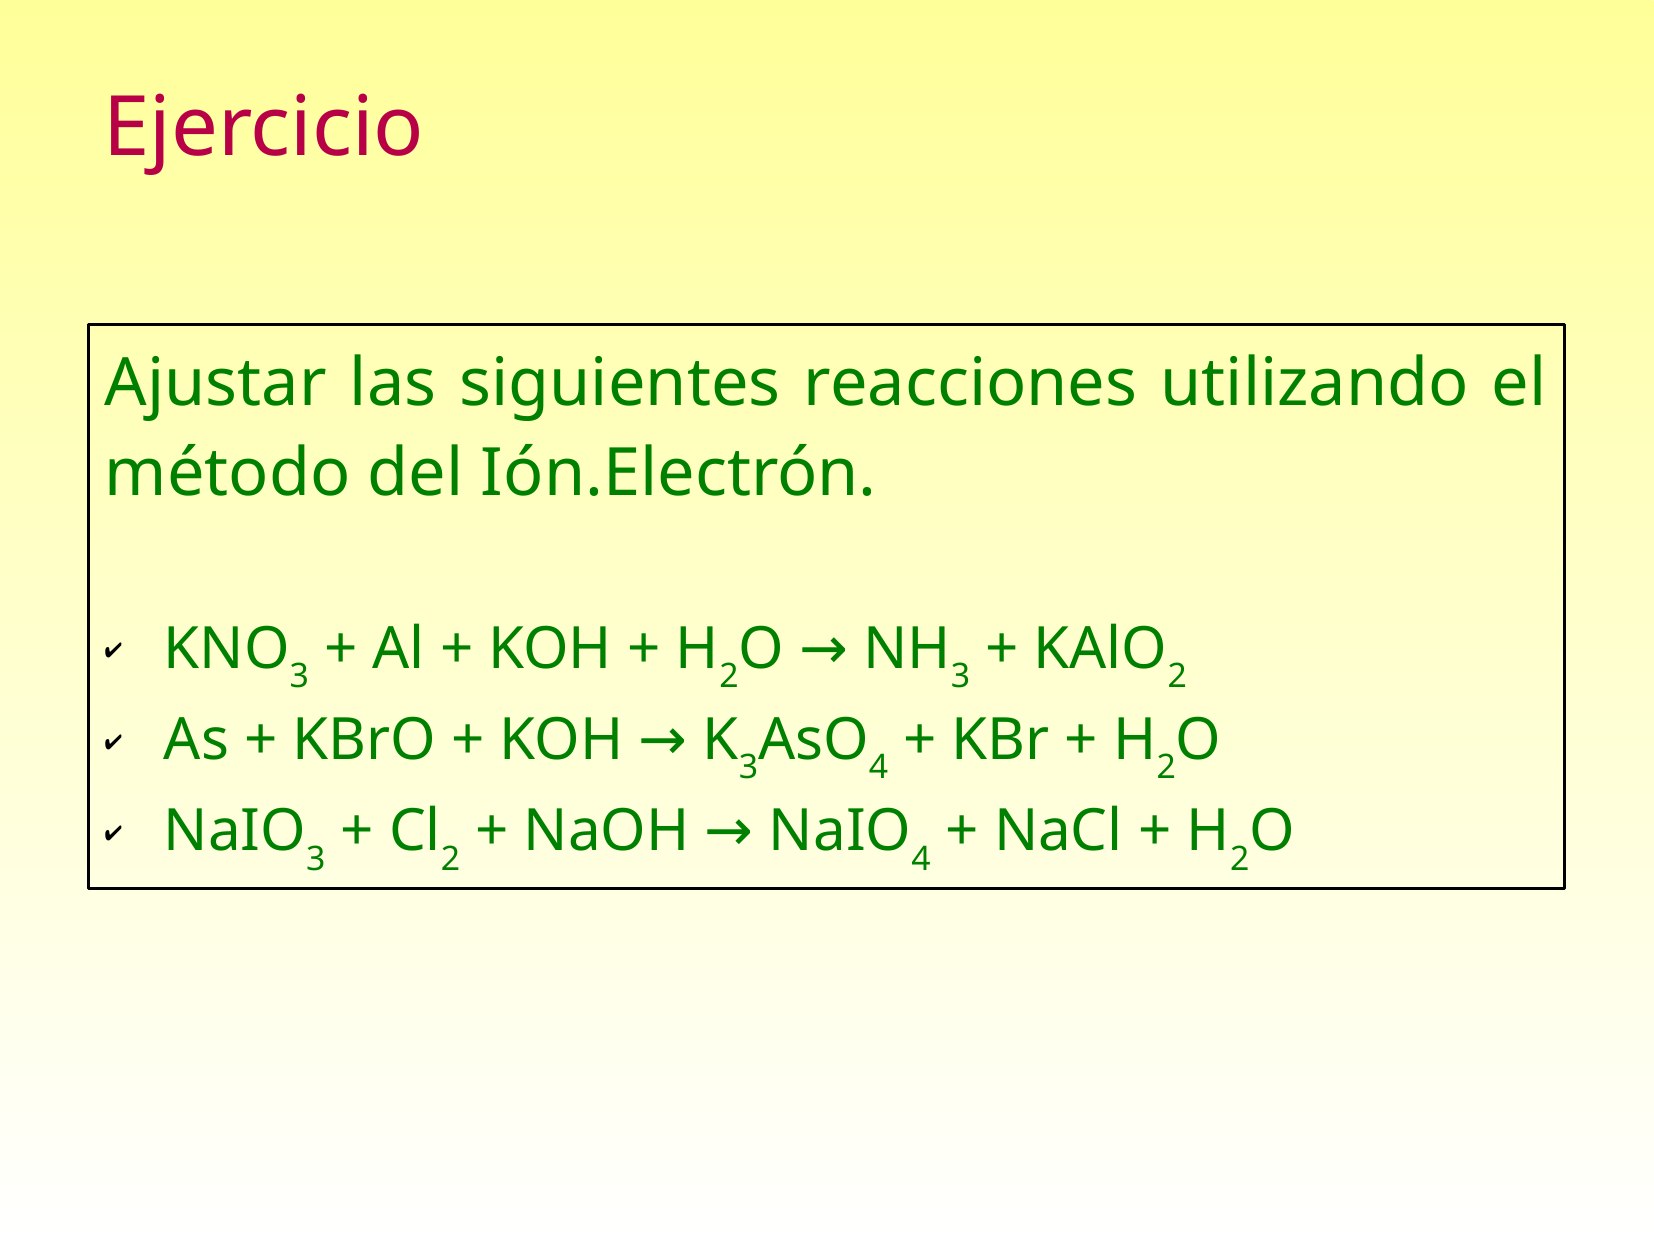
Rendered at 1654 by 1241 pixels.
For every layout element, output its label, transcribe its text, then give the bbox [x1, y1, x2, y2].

text_box Ajustar las siguientes reacciones utilizando el método del Ión.Electrón. KNO3 + Al + KOH + H2O → NH3 + KAlO2 As + KBrO + KOH → K3AsO4 + KBr + H2O NaIO3 + Cl2 + NaOH → NaIO4 + NaCl + H2O [88, 324, 1565, 835]
text_box Ejercicio [88, 59, 1565, 174]
